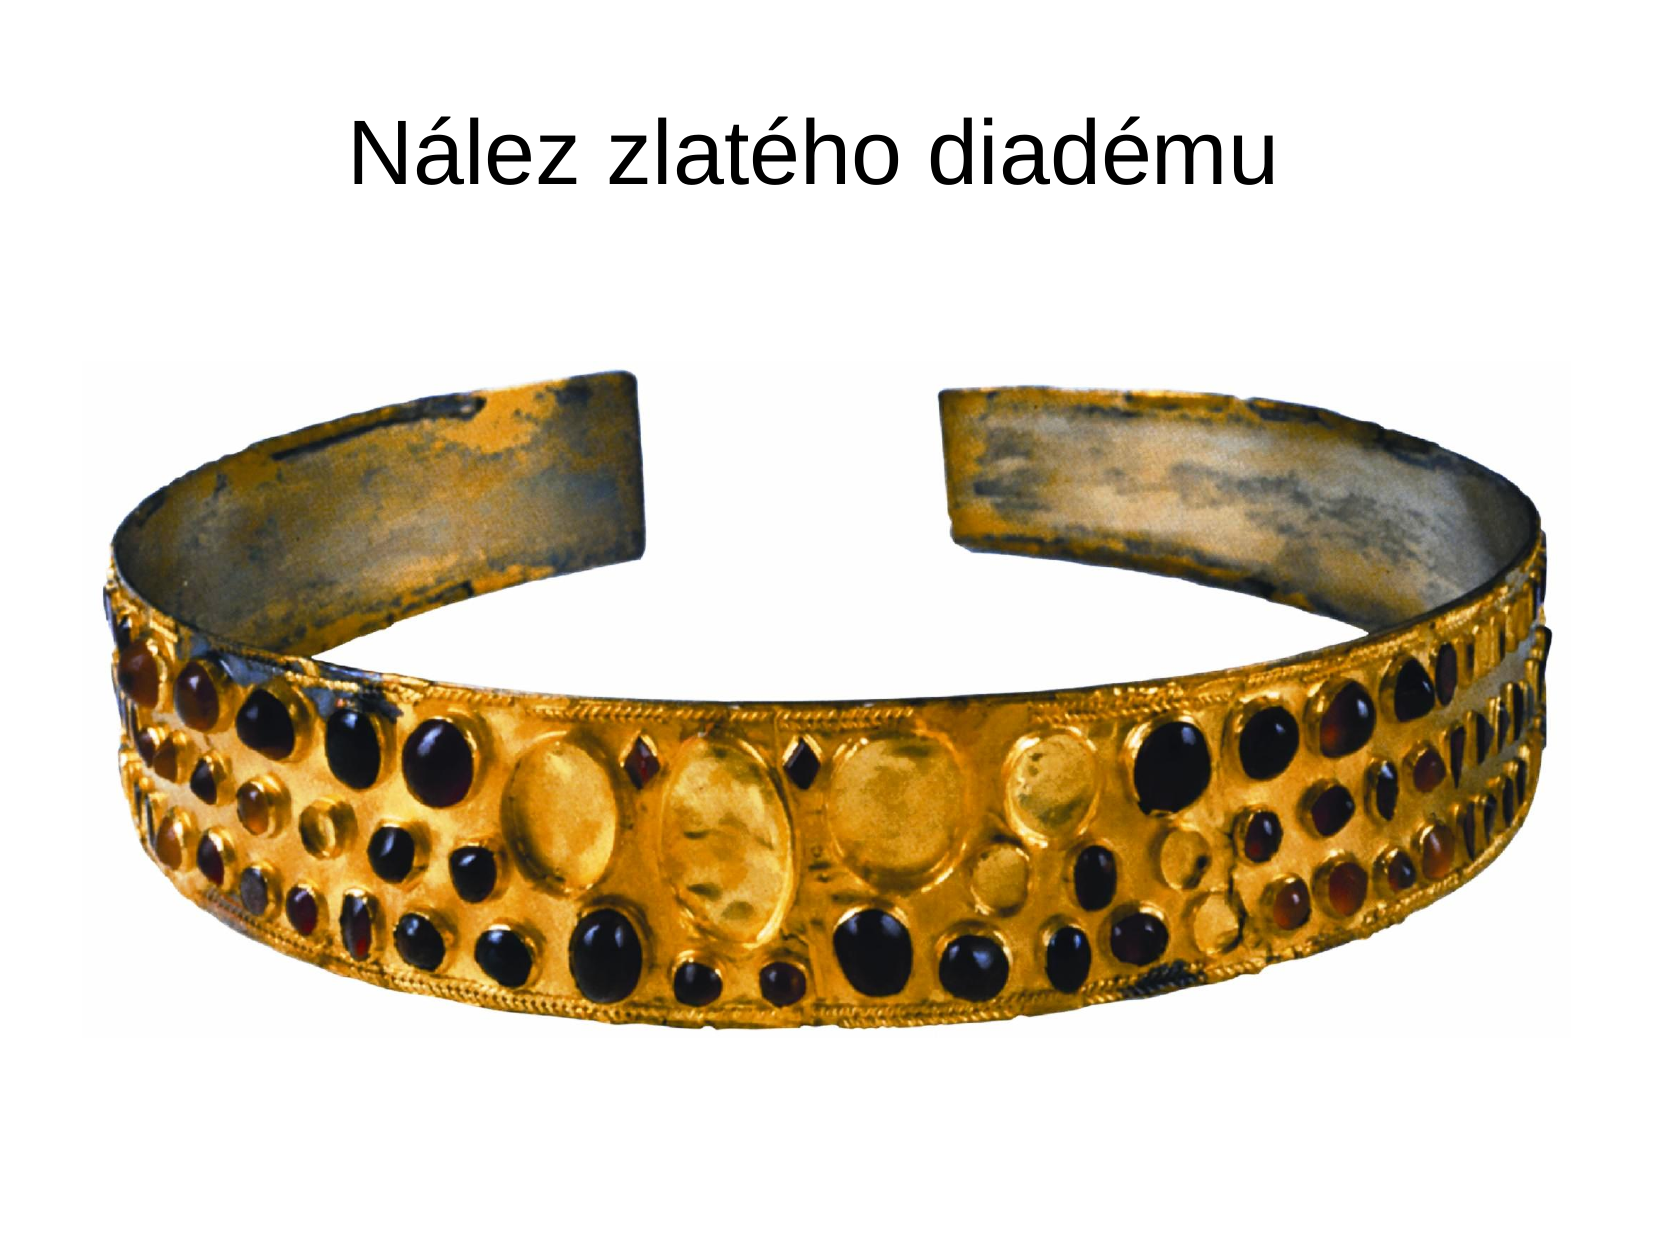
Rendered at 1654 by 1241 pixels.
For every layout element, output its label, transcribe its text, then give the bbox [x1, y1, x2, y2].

title Nález zlatého diadému [82, 49, 1571, 257]
picture [82, 361, 1571, 1038]
